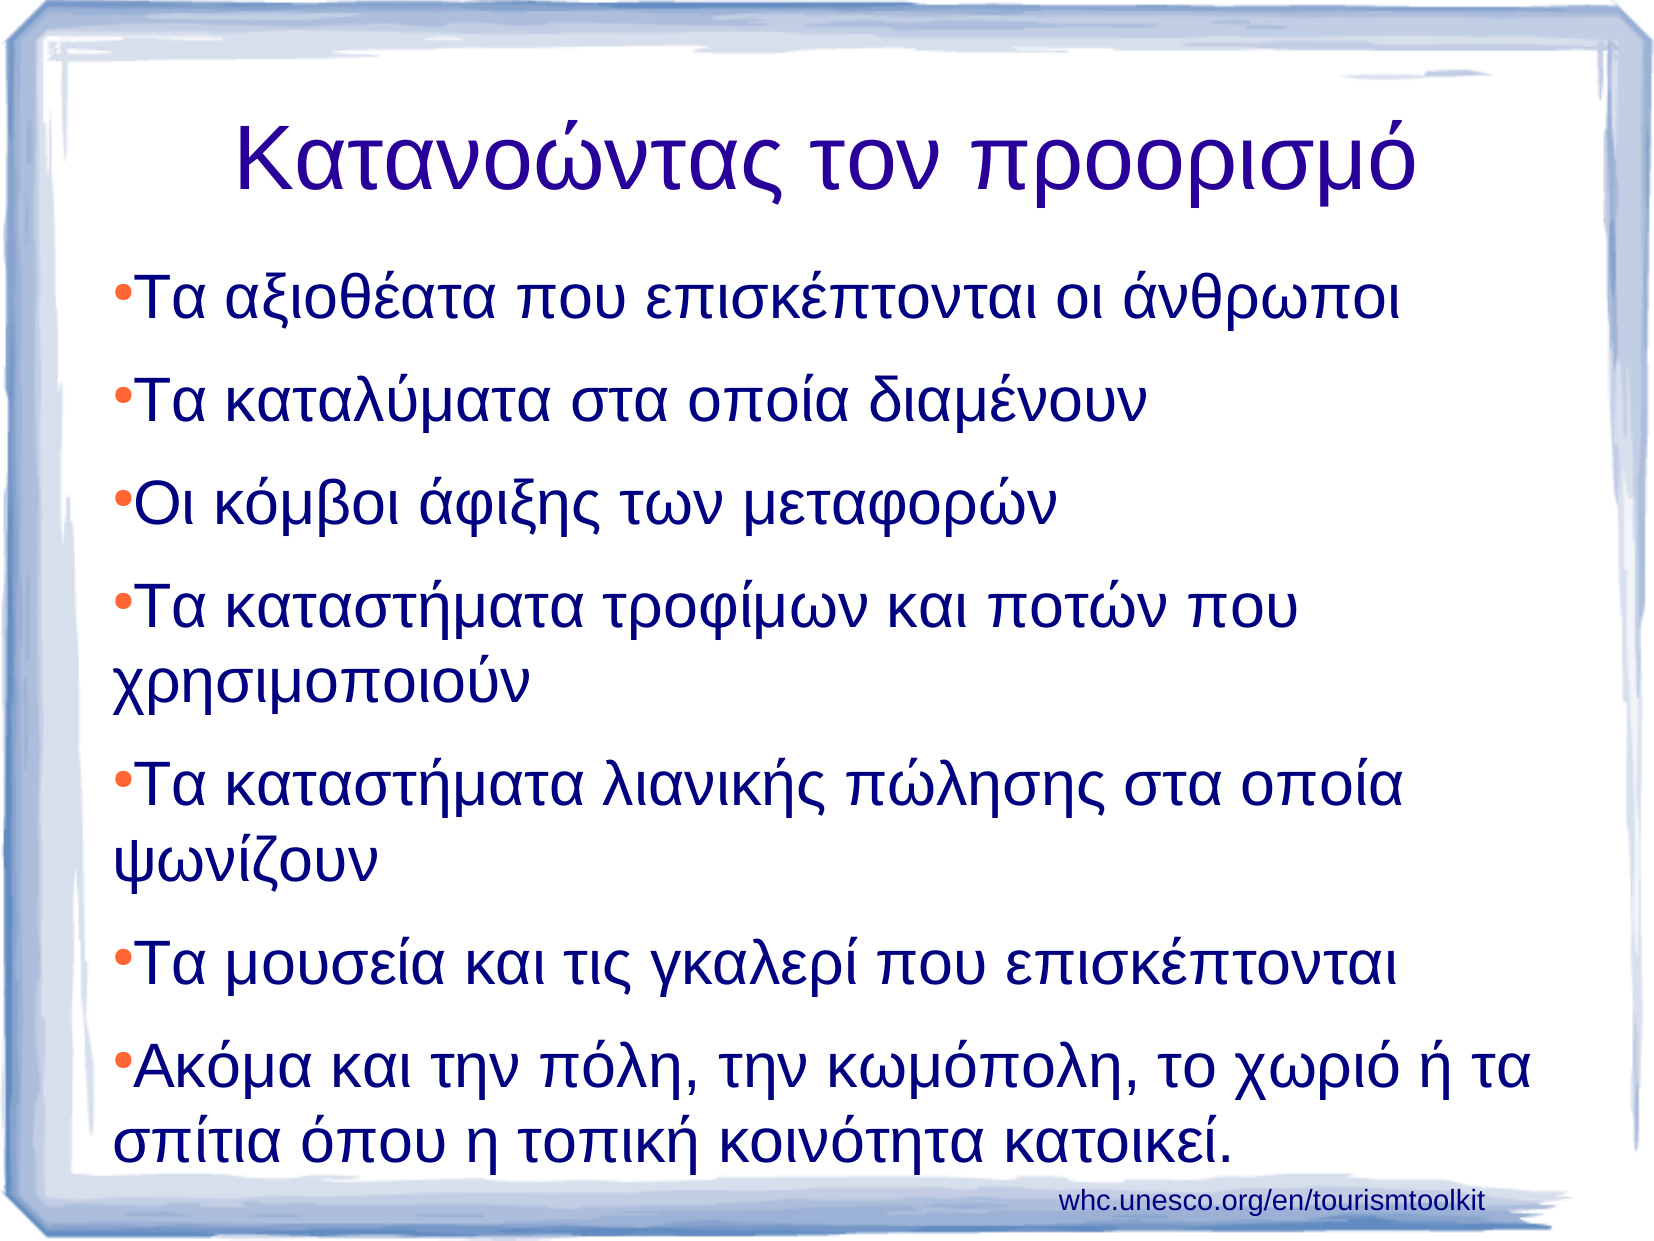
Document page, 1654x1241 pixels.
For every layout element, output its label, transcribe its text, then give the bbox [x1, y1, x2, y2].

text_box whc.unesco.org/en/tourismtoolkit [1058, 1181, 1595, 1214]
list Τα αξιοθέατα που επισκέπτονται οι άνθρωποι Τα καταλύματα στα οποία διαμένουν Οι κόμβοι άφιξης των μεταφορών Τα καταστήματα τροφίμων και ποτών που χρησιμοποιούν Τα καταστήματα λιανικής πώλησης στα οποία ψωνίζουν Τα μουσεία και τις γκαλερί που επισκέπτονται Ακόμα και την πόλη, την κωμόπολη, το χωριό ή τα σπίτια όπου η τοπική κοινότητα κατοικεί. [112, 256, 1565, 1182]
title Κατανοώντας τον προορισμό [82, 49, 1571, 257]
